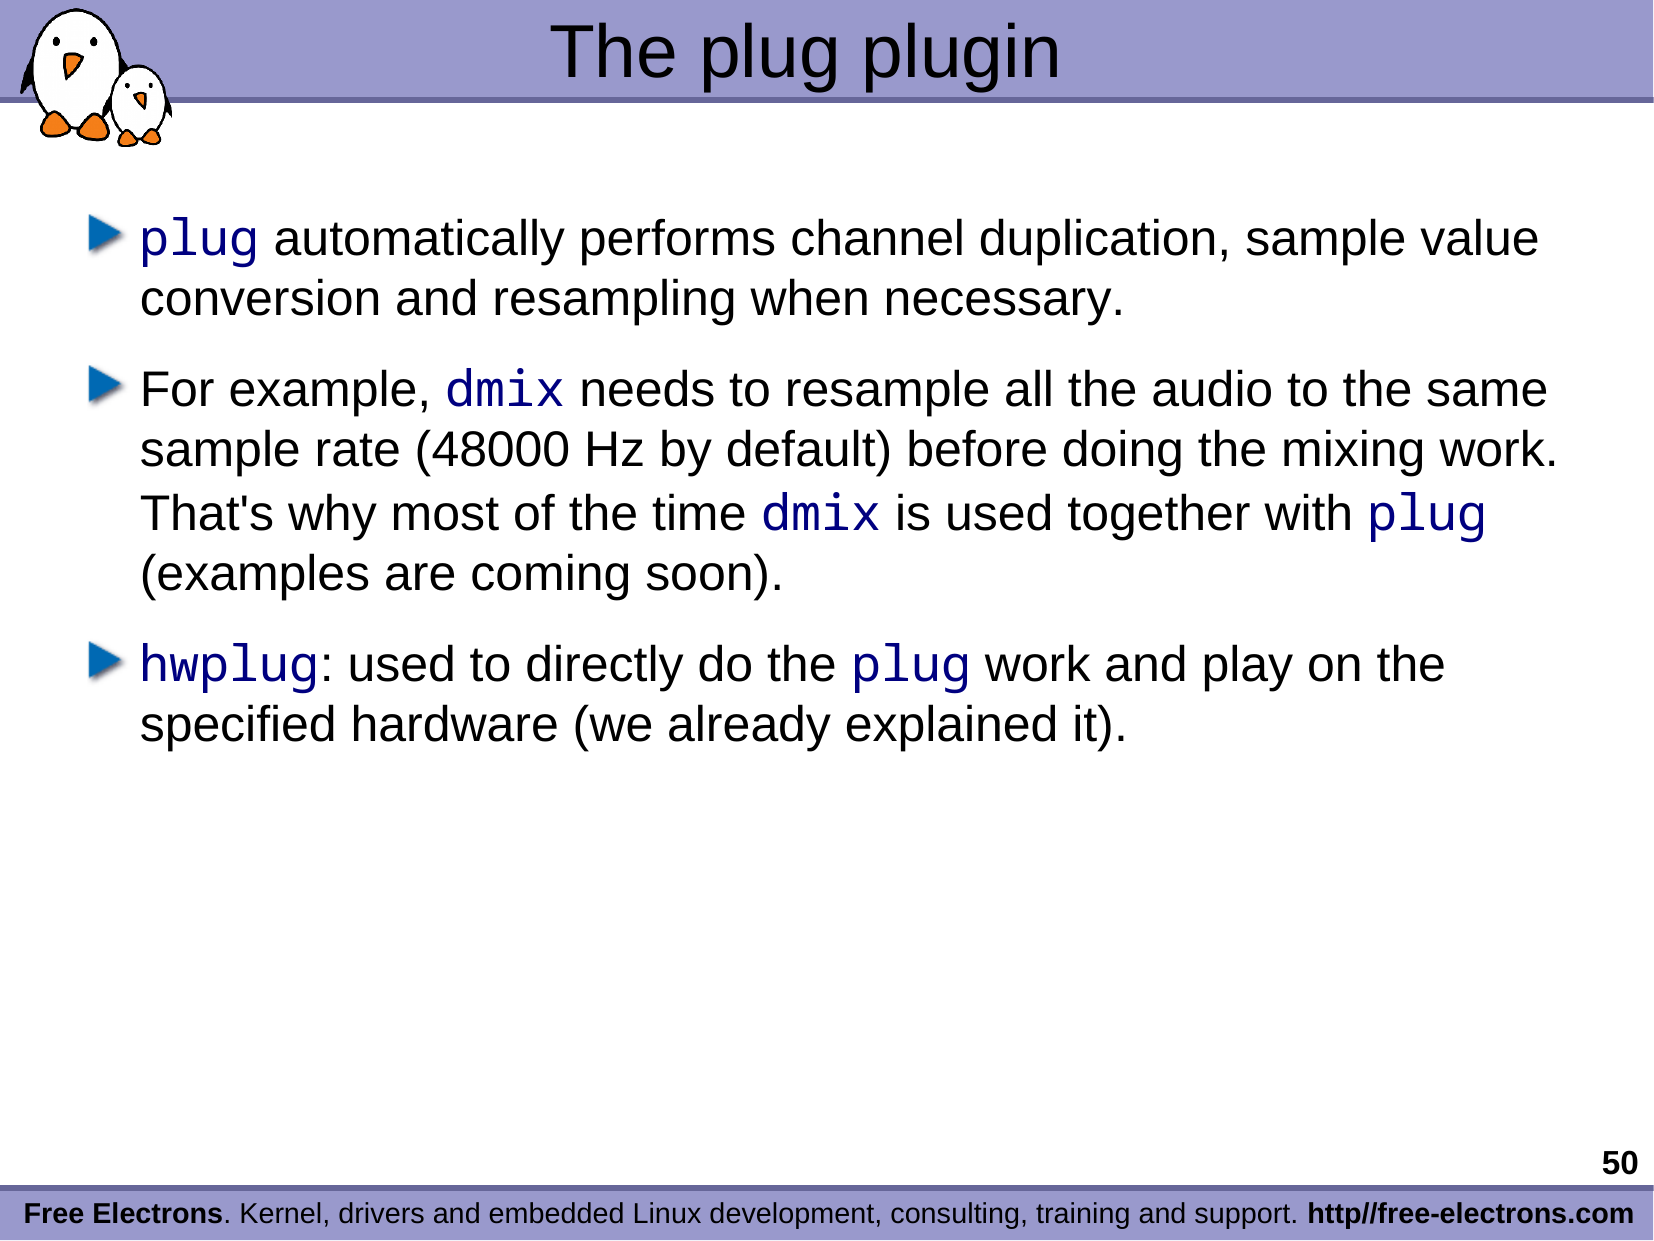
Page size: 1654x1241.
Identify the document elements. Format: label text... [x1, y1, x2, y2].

title The plug plugin [60, 0, 1551, 103]
picture [20, 8, 172, 147]
list plug automatically performs channel duplication, sample value conversion and resampling when necessary. For example, dmix needs to resample all the audio to the same sample rate (48000 Hz by default) before doing the mixing work. That's why most of the time dmix is used together with plug (examples are coming soon). hwplug: used to directly do the plug work and play on the specified hardware (we already explained it). [68, 201, 1592, 1118]
